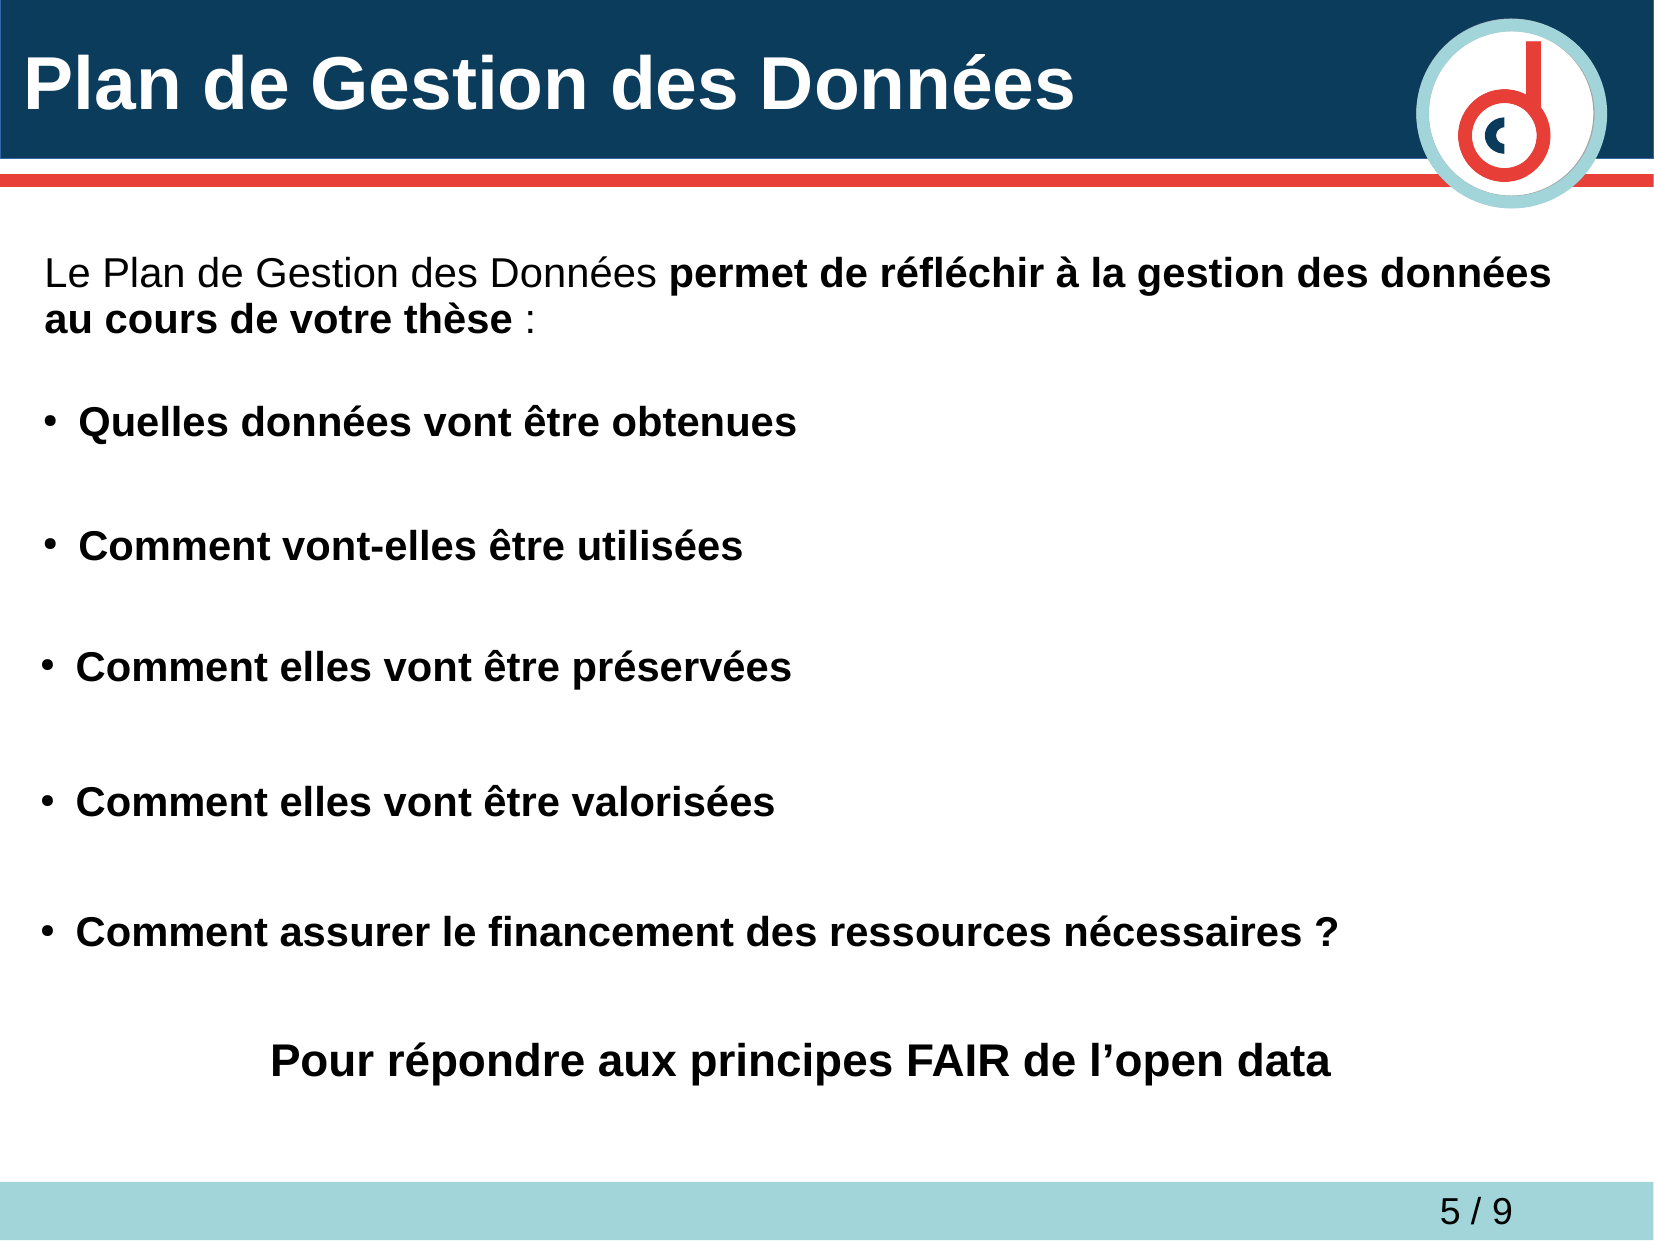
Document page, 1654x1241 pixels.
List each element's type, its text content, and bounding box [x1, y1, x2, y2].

text_box Quelles données vont être obtenues [28, 390, 1623, 497]
text_box Comment assurer le financement des ressources nécessaires ? [25, 901, 1621, 975]
text_box Comment elles vont être préservées [25, 635, 1621, 730]
text_box Comment elles vont être valorisées [25, 771, 1621, 852]
text_box Pour répondre aux principes FAIR de l’open data [127, 1027, 1475, 1154]
text_box Le Plan de Gestion des Données permet de réfléchir à la gestion des données au cours de votre thèse : [29, 242, 1625, 350]
title Plan de Gestion des Données [23, 11, 1501, 159]
text_box Comment vont-elles être utilisées [28, 514, 1623, 612]
